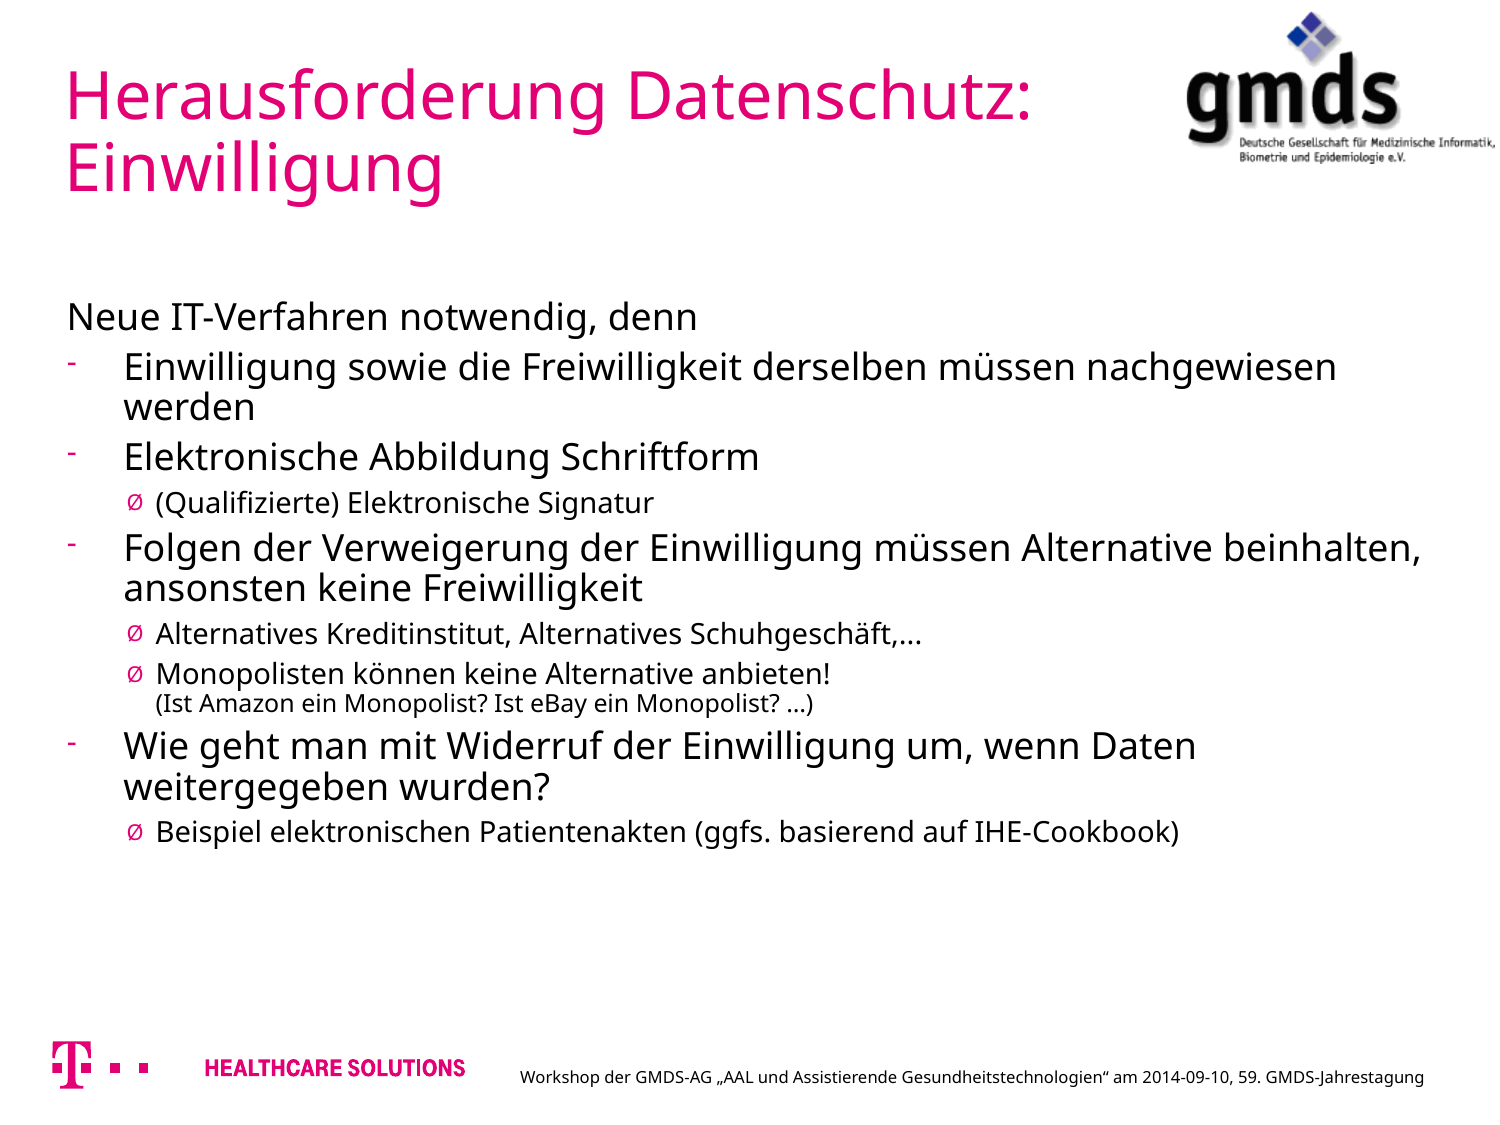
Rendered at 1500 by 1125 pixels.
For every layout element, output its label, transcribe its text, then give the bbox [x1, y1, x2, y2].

text_box Workshop der GMDS-AG „AAL und Assistierende Gesundheitstechnologien“ am 2014-09-10, 59. GMDS-Jahrestagung [520, 1049, 1479, 1087]
picture [1181, 8, 1495, 164]
list Neue IT-Verfahren notwendig, denn Einwilligung sowie die Freiwilligkeit derselben müssen nachgewiesen werden Elektronische Abbildung Schriftform (Qualifizierte) Elektronische Signatur Folgen der Verweigerung der Einwilligung müssen Alternative beinhalten, ansonsten keine Freiwilligkeit Alternatives Kreditinstitut, Alternatives Schuhgeschäft,... Monopolisten können keine Alternative anbieten! (Ist Amazon ein Monopolist? Ist eBay ein Monopolist? …) Wie geht man mit Widerruf der Einwilligung um, wenn Daten weitergegeben wurden? Beispiel elektronischen Patientenakten (ggfs. basierend auf IHE-Cookbook) [51, 290, 1447, 994]
title Herausforderung Datenschutz: Einwilligung [50, 54, 1179, 185]
